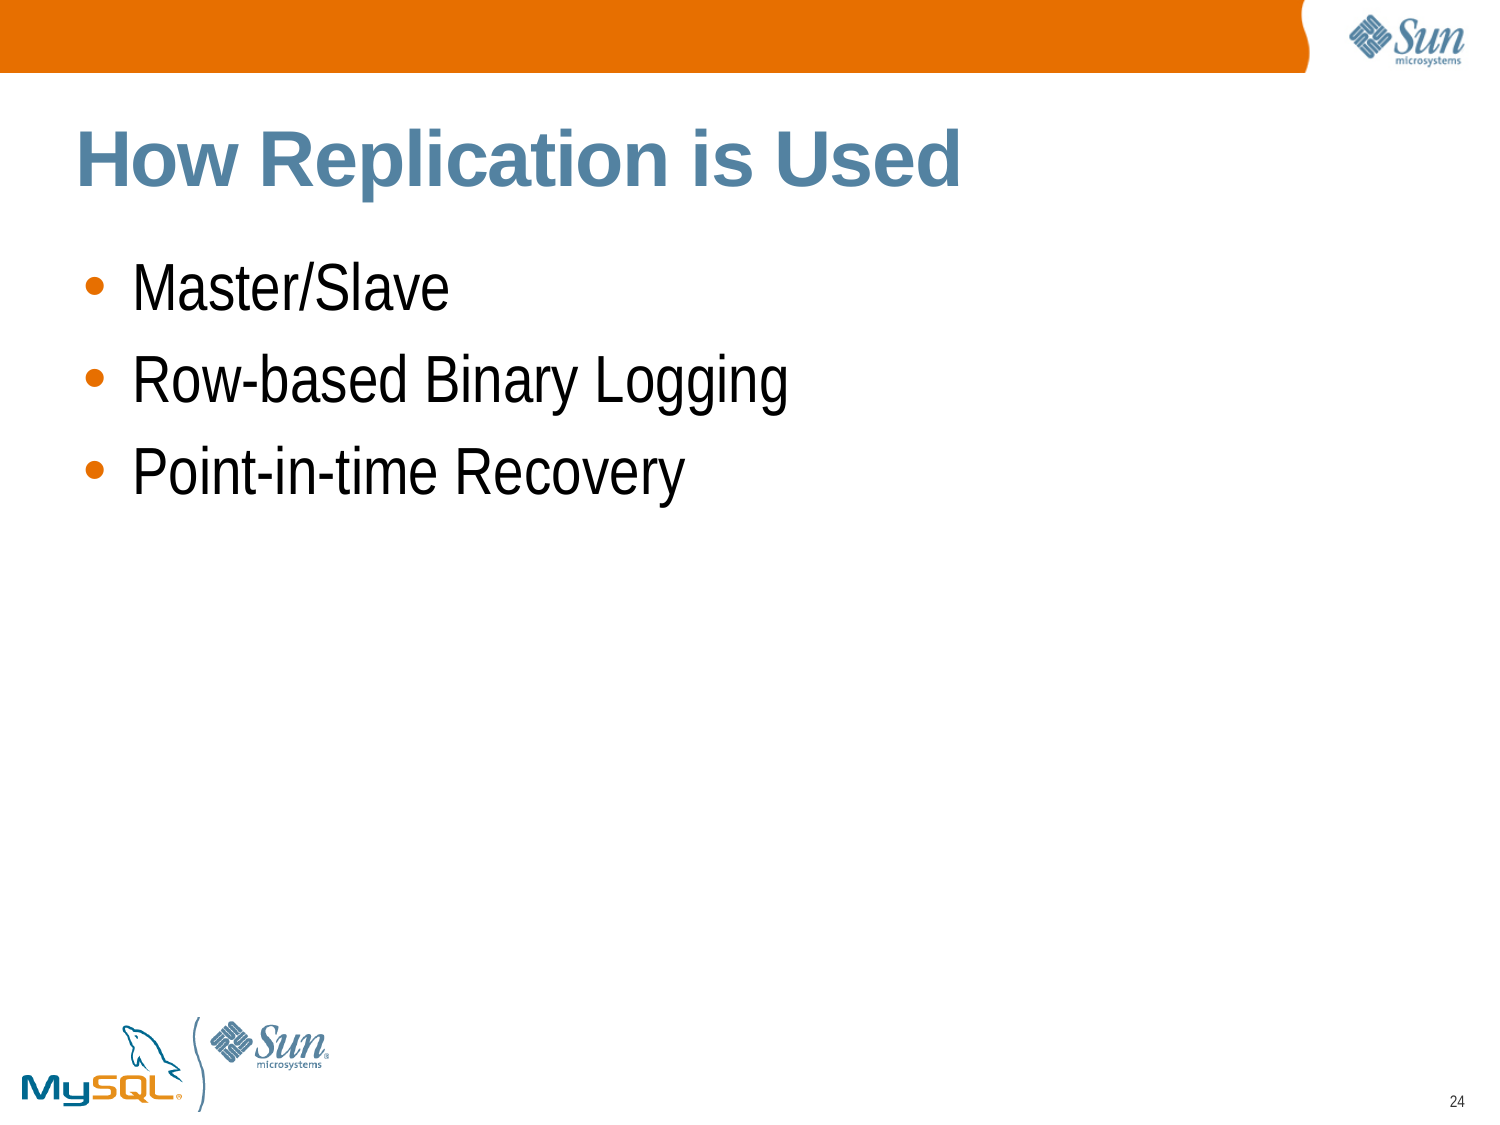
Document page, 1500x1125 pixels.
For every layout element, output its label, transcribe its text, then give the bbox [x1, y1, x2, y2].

picture [22, 1017, 329, 1112]
picture [0, 0, 1500, 73]
list Master/Slave Row-based Binary Logging Point-in-time Recovery [64, 258, 1401, 1062]
title How Replication is Used [75, 123, 1437, 227]
